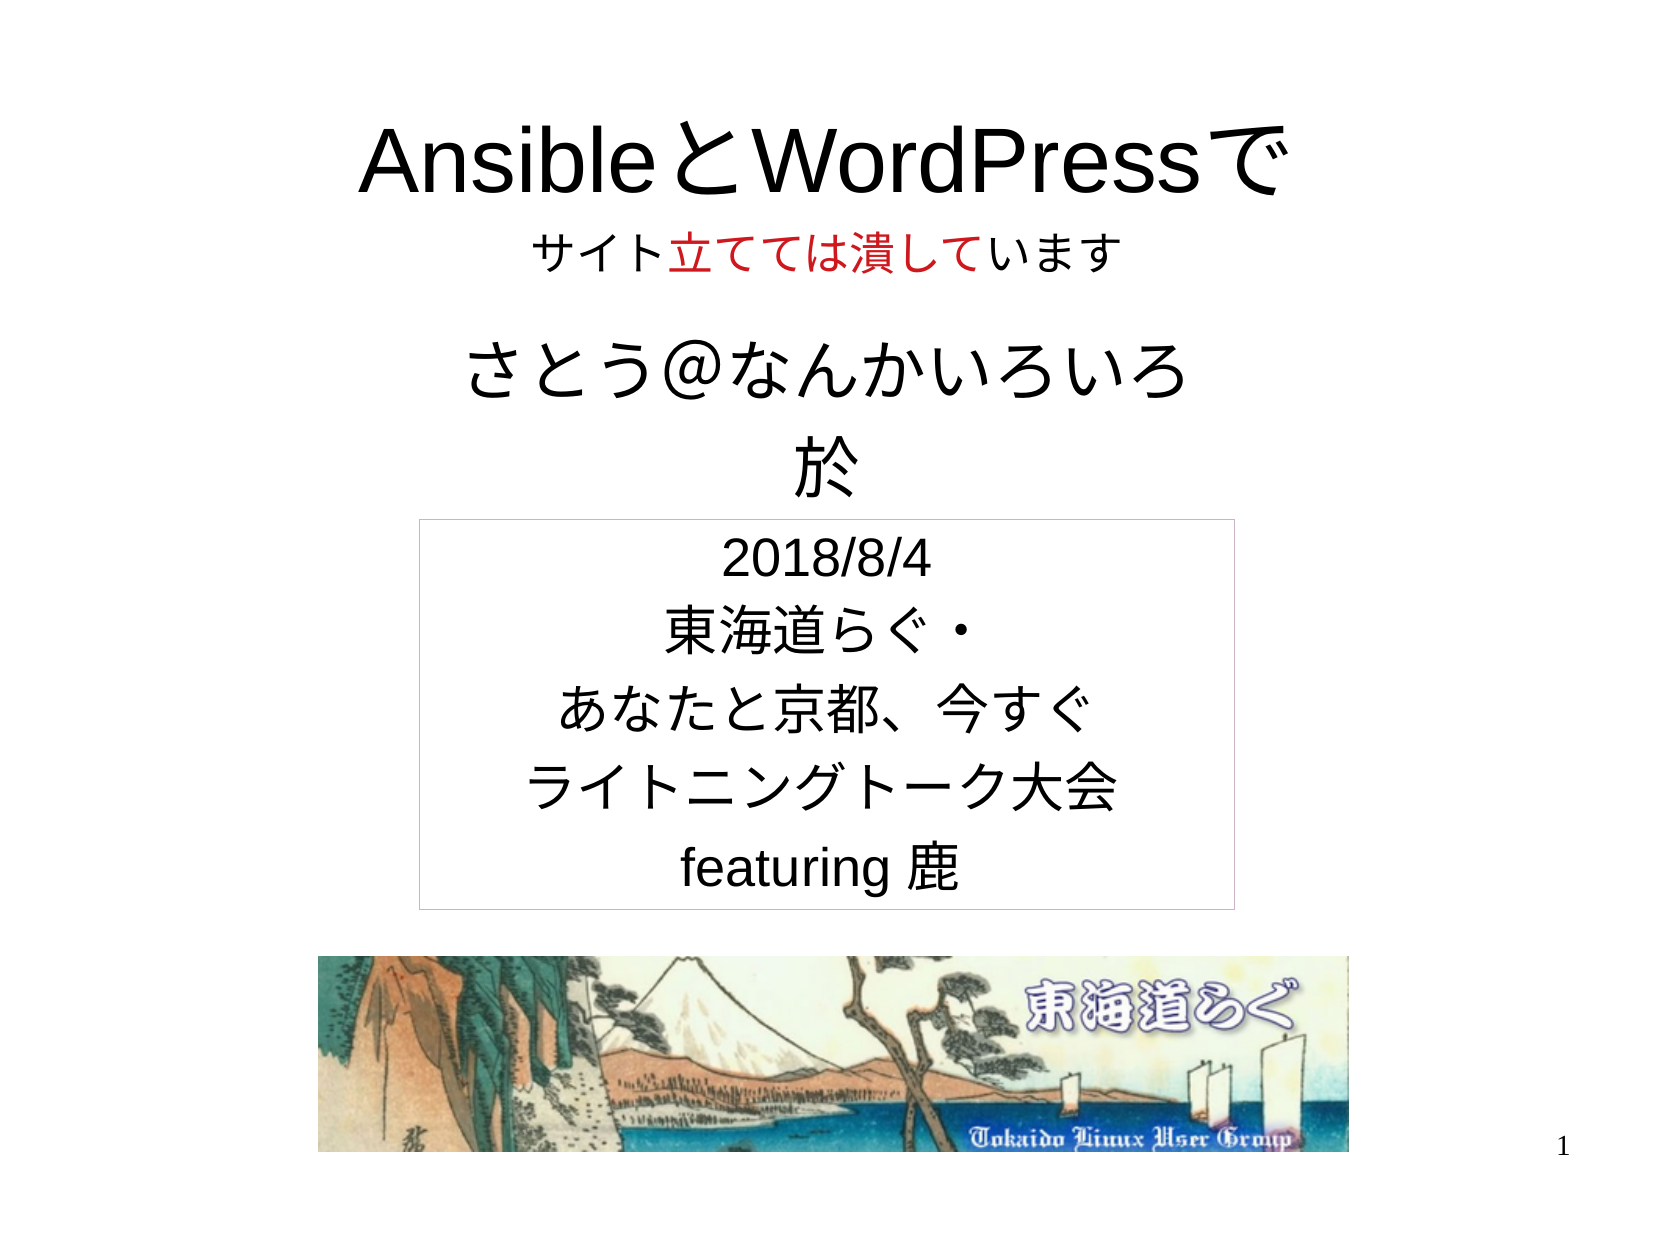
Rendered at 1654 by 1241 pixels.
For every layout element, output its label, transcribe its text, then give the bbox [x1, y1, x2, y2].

subtitle サイト立てては潰しています さとう＠なんかいろいろ 於 [82, 196, 1571, 607]
title AnsibleとWordPressで [82, 49, 1571, 196]
text_box 2018/8/4 東海道らぐ・ あなたと京都、今すぐ ライトニングトーク大会 featuring 鹿 [419, 519, 1235, 910]
picture [318, 956, 1349, 1152]
